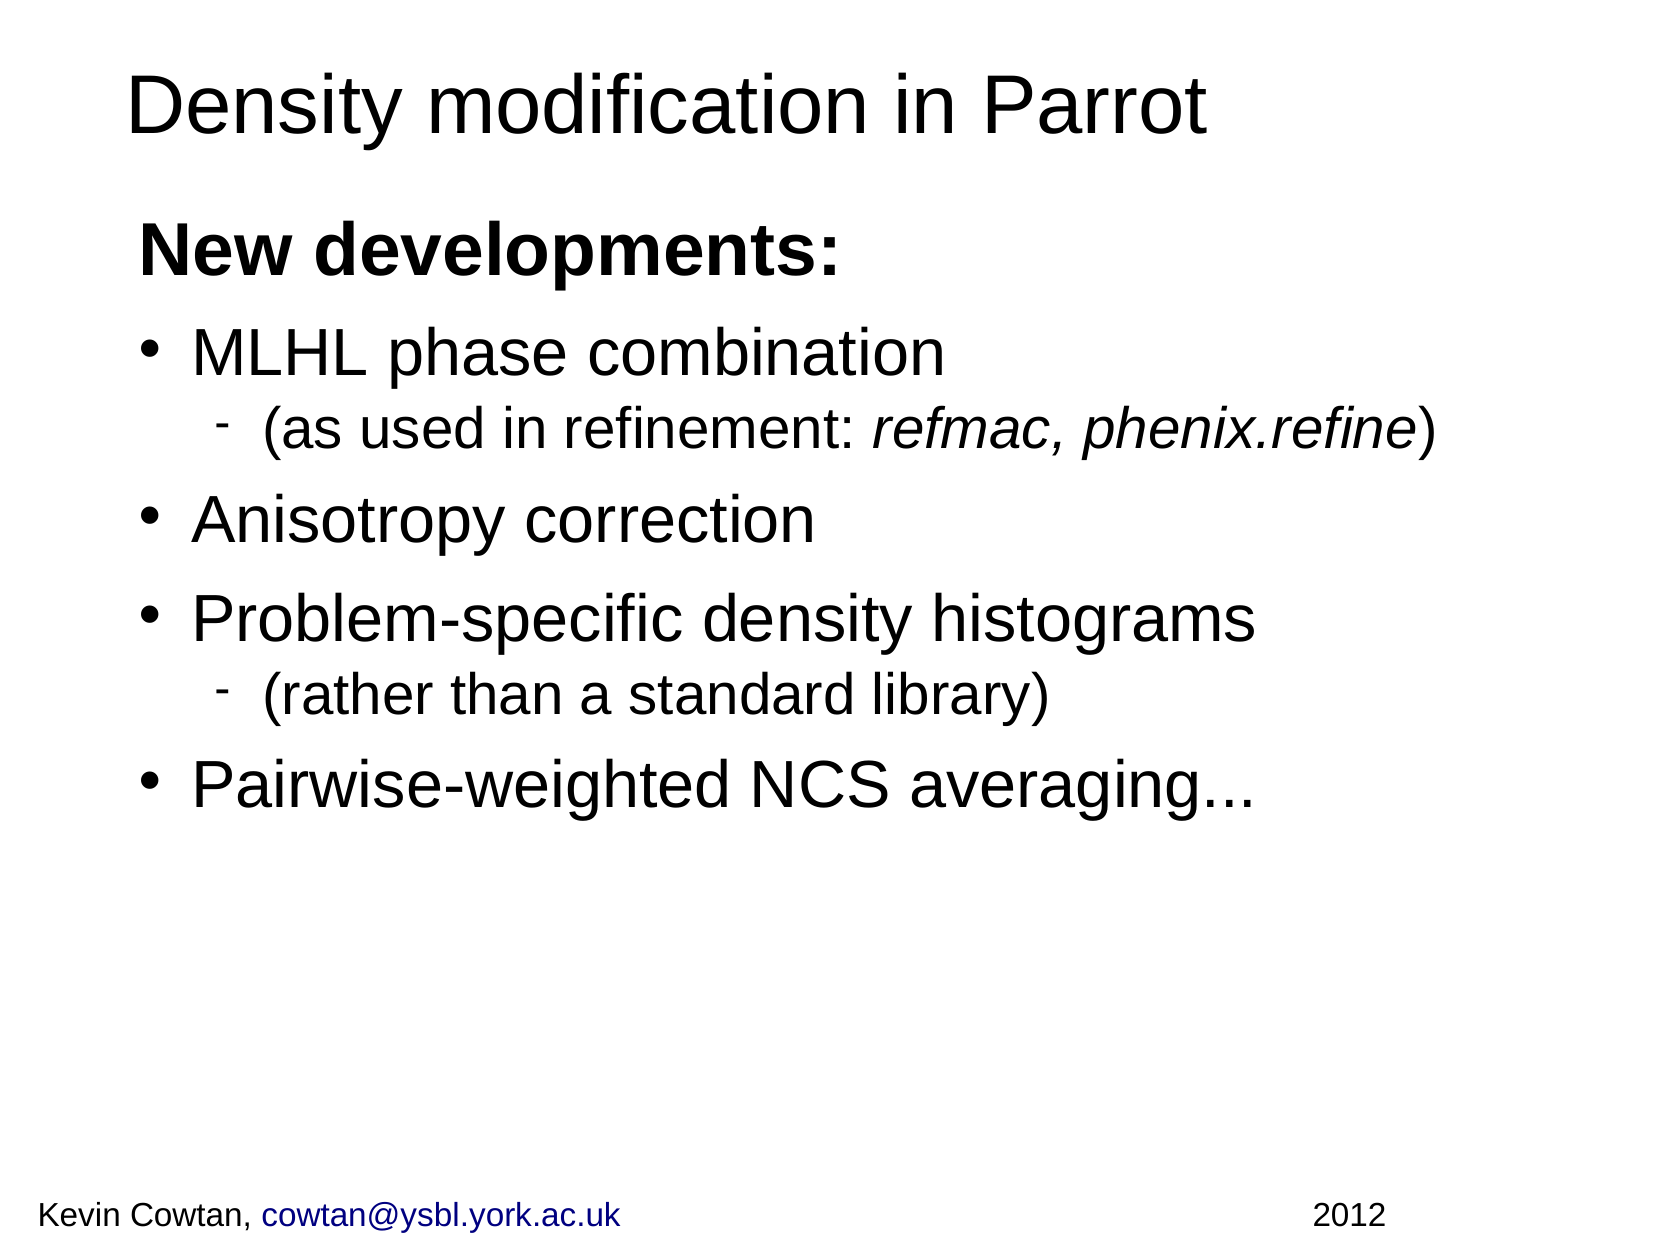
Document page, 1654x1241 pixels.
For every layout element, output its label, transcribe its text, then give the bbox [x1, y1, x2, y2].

list New developments: MLHL phase combination (as used in refinement: refmac, phenix.refine) Anisotropy correction Problem-specific density histograms (rather than a standard library) Pairwise-weighted NCS averaging... [121, 187, 1534, 1127]
title Density modification in Parrot [125, 31, 1538, 156]
